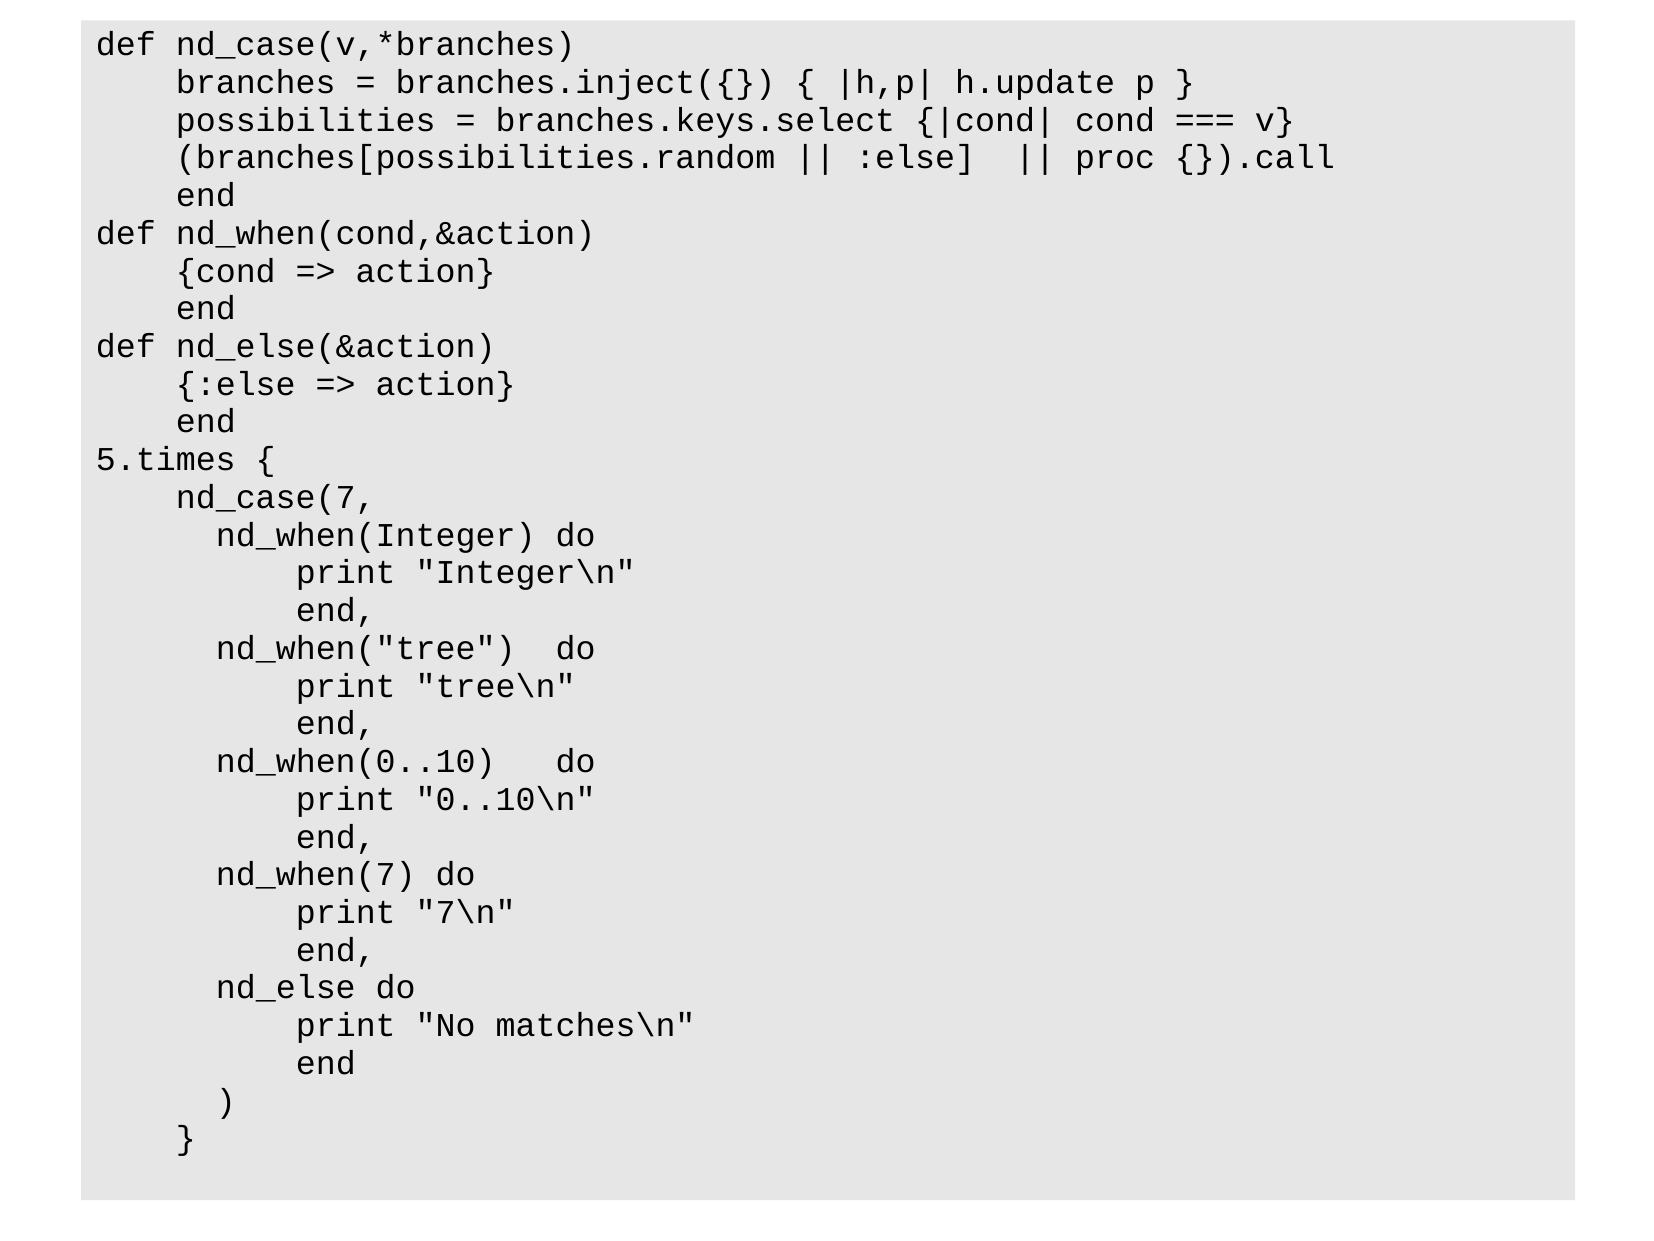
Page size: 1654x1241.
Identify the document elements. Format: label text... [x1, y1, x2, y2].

text_box def nd_case(v,*branches) branches = branches.inject({}) { |h,p| h.update p } possibilities = branches.keys.select {|cond| cond === v} (branches[possibilities.random || :else] || proc {}).call end def nd_when(cond,&action) {cond => action} end def nd_else(&action) {:else => action} end 5.times { nd_case(7, nd_when(Integer) do print "Integer\n" end, nd_when("tree") do print "tree\n" end, nd_when(0..10) do print "0..10\n" end, nd_when(7) do print "7\n" end, nd_else do print "No matches\n" end ) } [81, 20, 1576, 1201]
